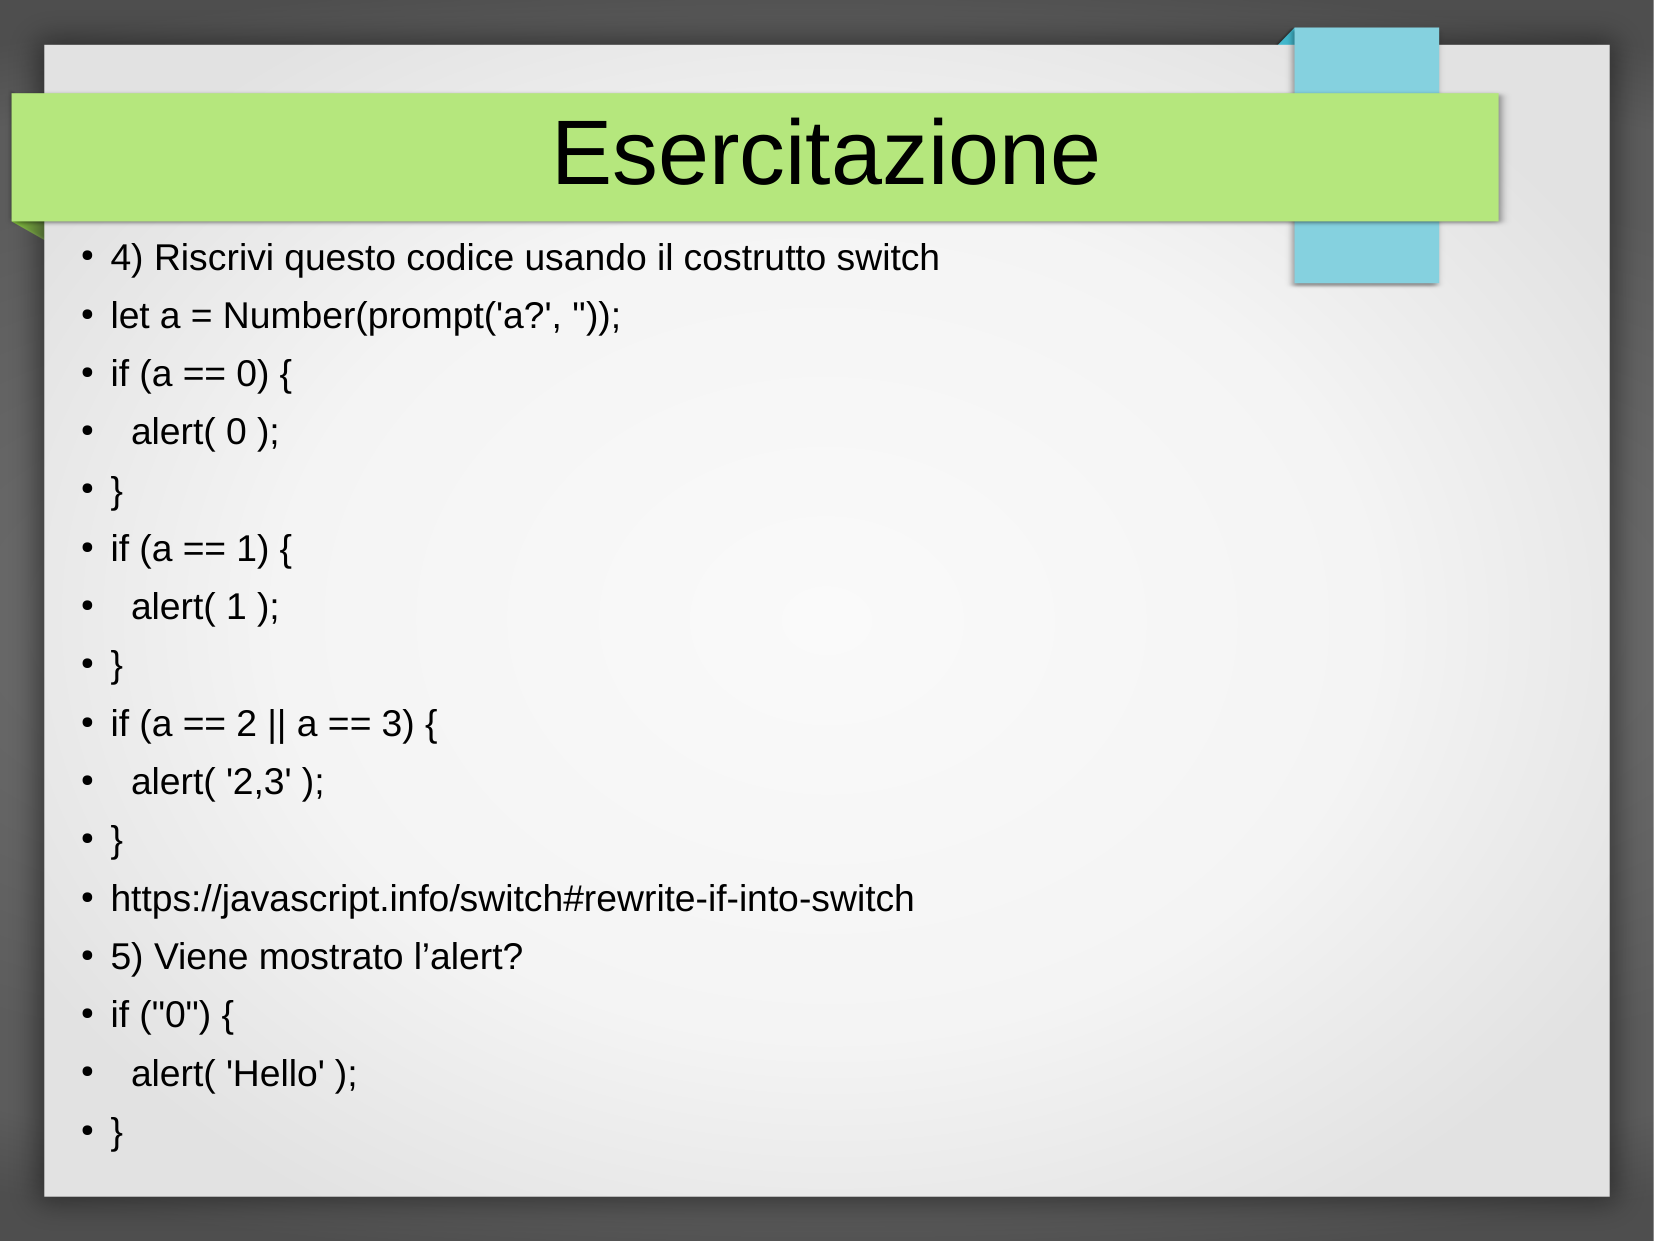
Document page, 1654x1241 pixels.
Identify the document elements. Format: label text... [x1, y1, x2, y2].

title Esercitazione [82, 49, 1571, 257]
picture [0, 0, 1654, 1241]
list 4) Riscrivi questo codice usando il costrutto switch let a = Number(prompt('a?', '')); if (a == 0) { alert( 0 ); } if (a == 1) { alert( 1 ); } if (a == 2 || a == 3) { alert( '2,3' ); } https://javascript.info/switch#rewrite-if-into-switch 5) Viene mostrato l’alert? if ("0") { alert( 'Hello' ); } [70, 236, 1560, 1163]
